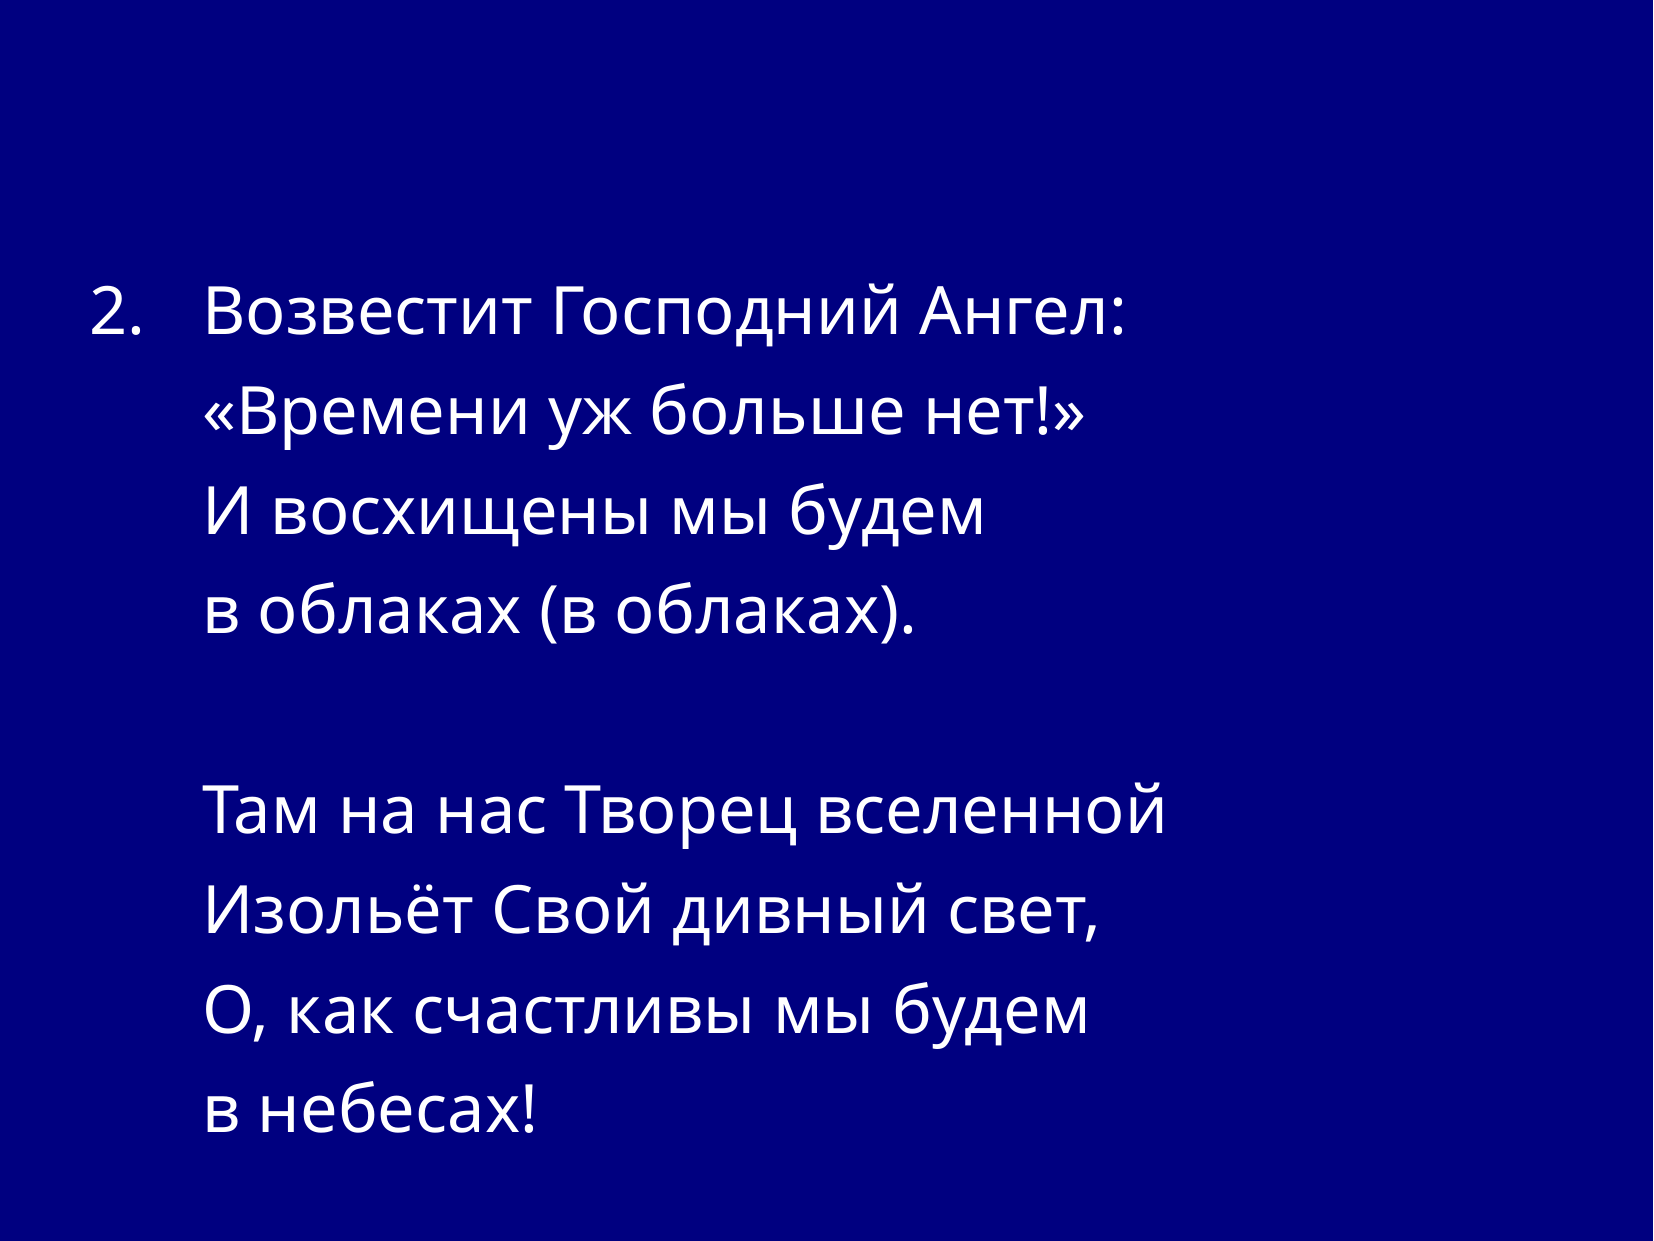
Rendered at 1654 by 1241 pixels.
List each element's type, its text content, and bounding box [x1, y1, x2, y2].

text_box 2. Возвестит Господний Ангел: «Времени уж больше нет!» И восхищены мы будем в облаках (в облаках). Там на нас Творец вселенной Изольёт Свой дивный свет, О, как счастливы мы будем в небесах! [75, 56, 1576, 1163]
